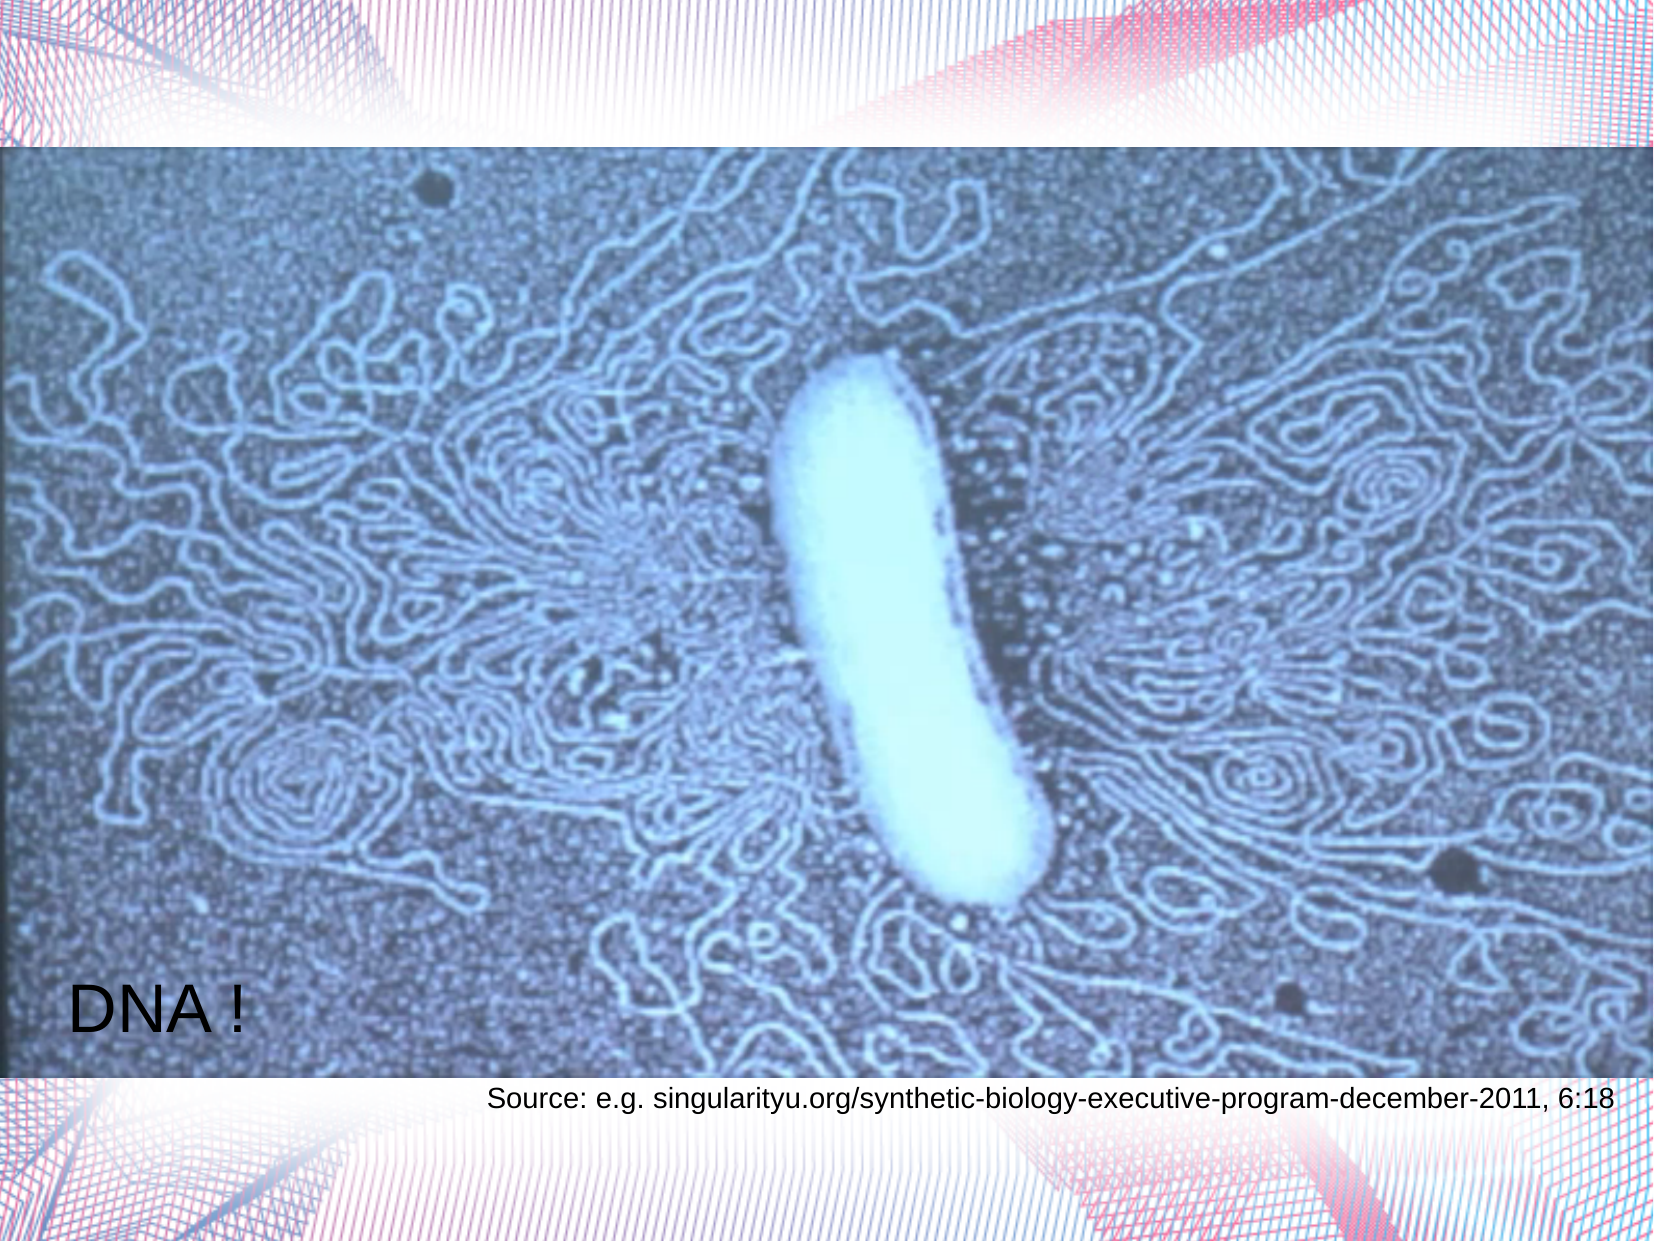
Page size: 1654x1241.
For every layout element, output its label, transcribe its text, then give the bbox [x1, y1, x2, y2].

text_box DNA ! [53, 962, 910, 1055]
picture [0, 0, 1654, 1241]
text_box Source: e.g. singularityu.org/synthetic-biology-executive-program-december-2011, 6:18 [472, 1074, 1653, 1123]
